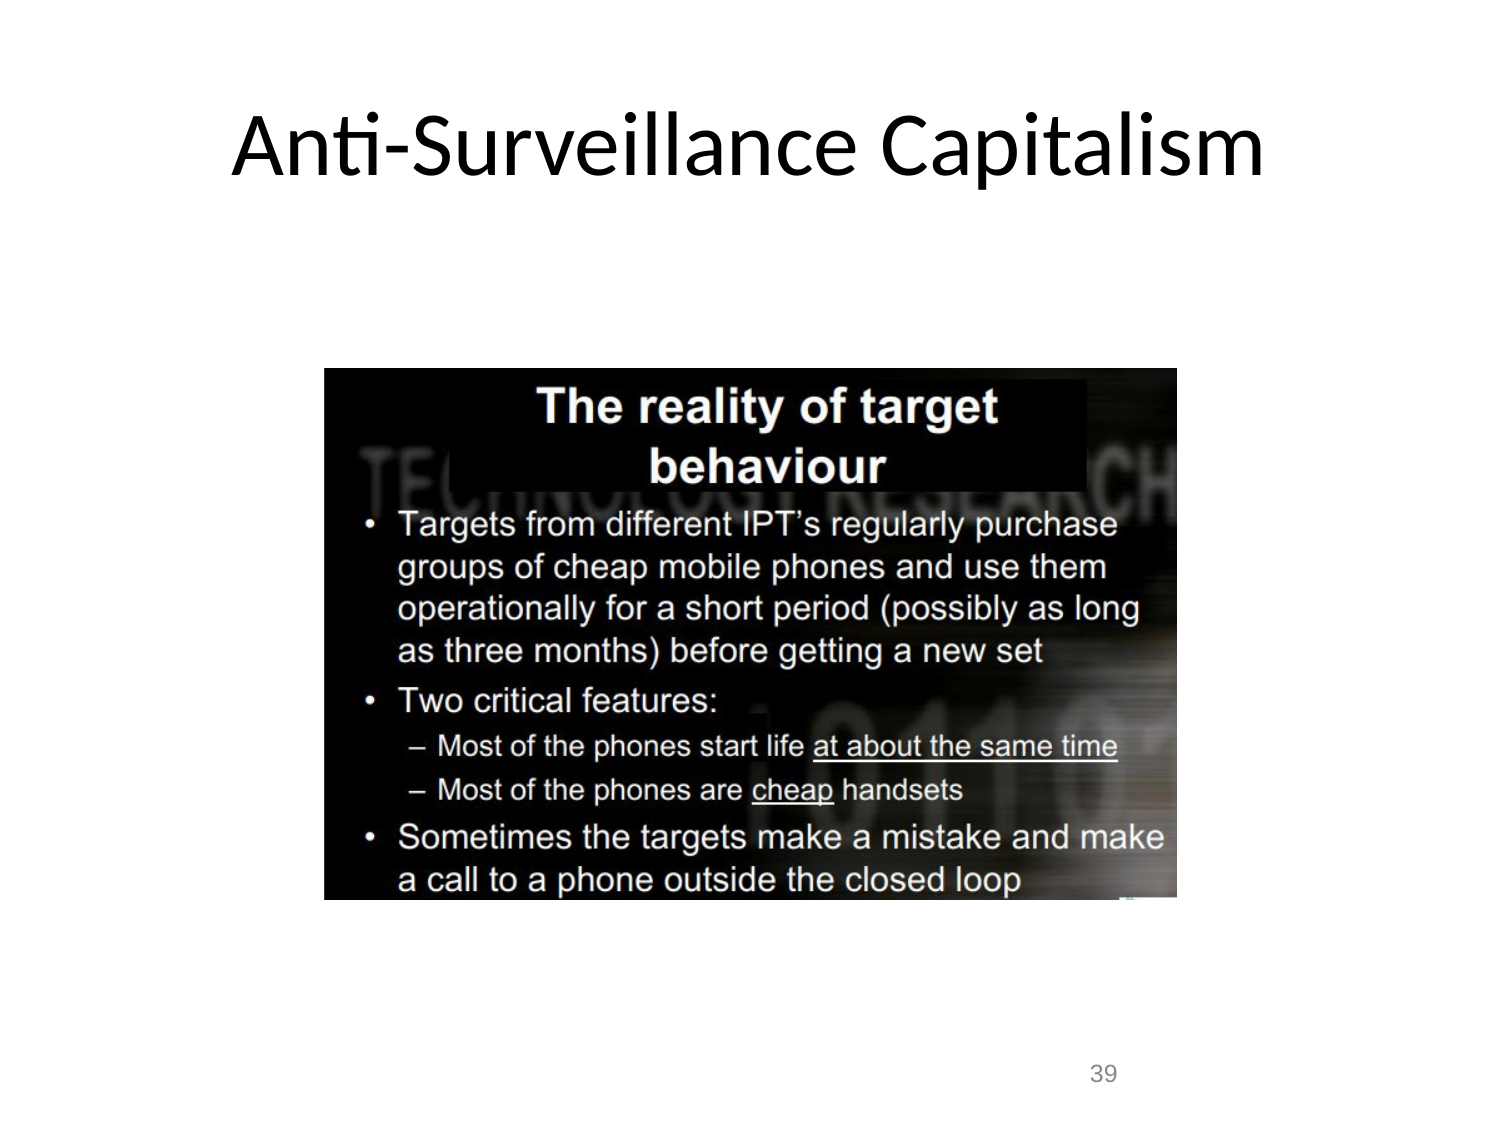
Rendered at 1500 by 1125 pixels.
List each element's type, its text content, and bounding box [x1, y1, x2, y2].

text_box 19 [1074, 1042, 1426, 1103]
picture [323, 368, 1177, 900]
title Anti-Surveillance Capitalism [75, 45, 1426, 233]
